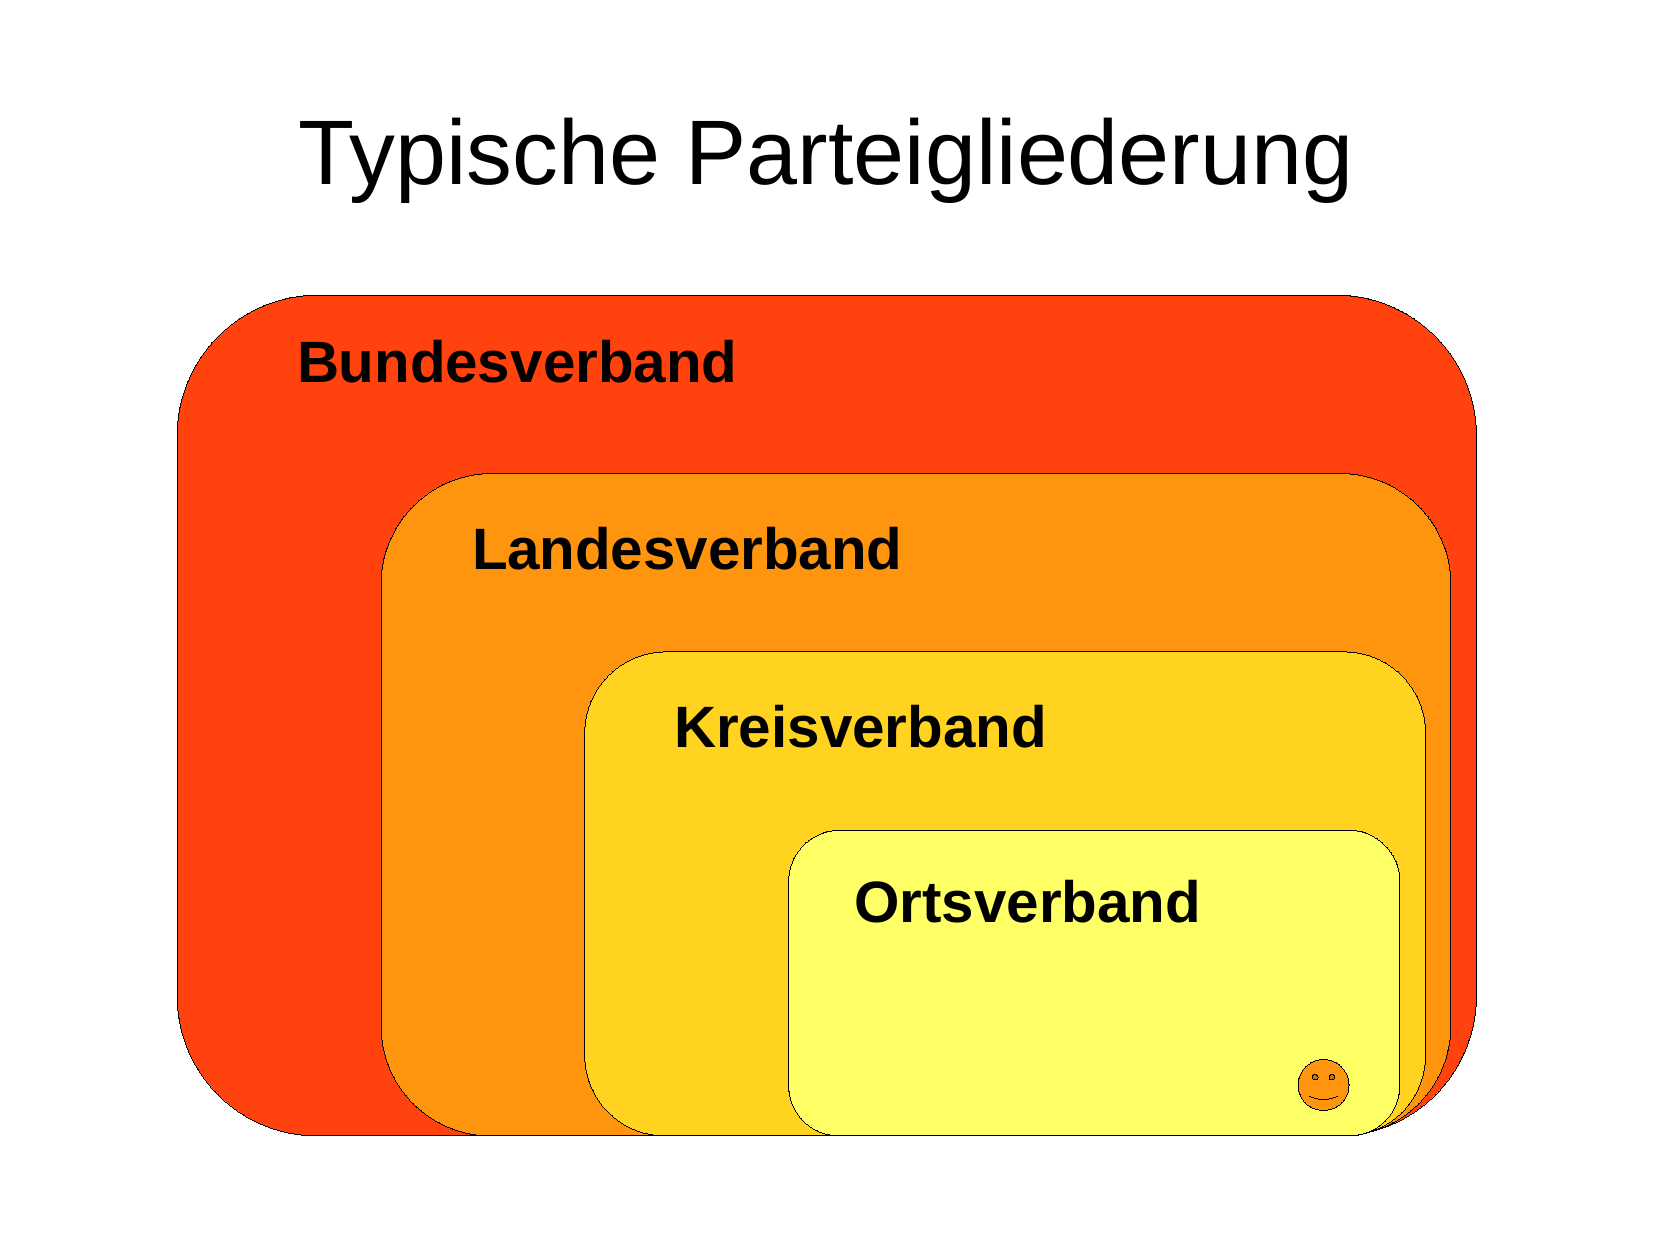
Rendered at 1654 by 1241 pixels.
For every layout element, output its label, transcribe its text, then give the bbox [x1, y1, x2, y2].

text_box Landesverband [457, 509, 929, 593]
text_box Ortsverband [839, 862, 1225, 946]
text_box [177, 295, 1477, 1136]
text_box Kreisverband [659, 687, 1072, 771]
text_box Bundesverband [282, 322, 764, 406]
title Typische Parteigliederung [82, 49, 1571, 257]
